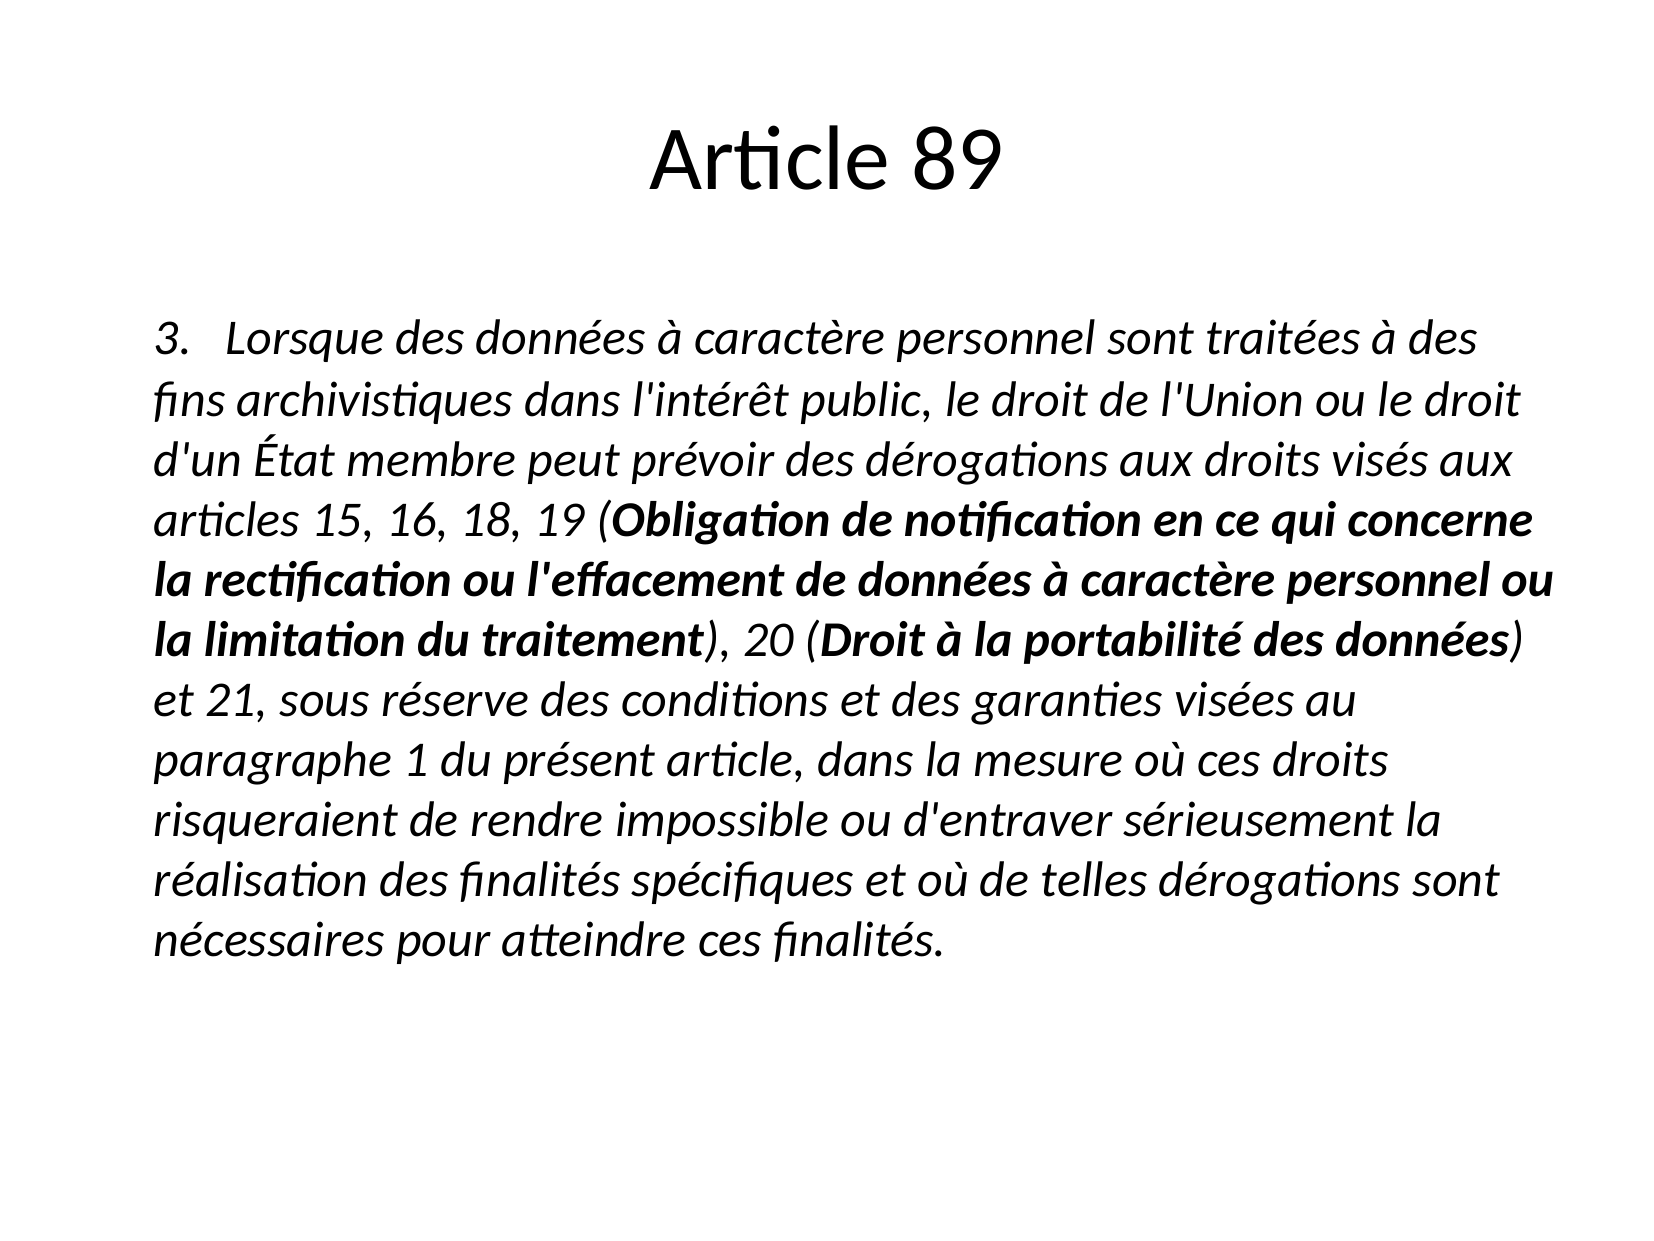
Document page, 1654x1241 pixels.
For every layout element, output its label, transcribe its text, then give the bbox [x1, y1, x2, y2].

text_box 3. Lorsque des données à caractère personnel sont traitées à des fins archivistiques dans l'intérêt public, le droit de l'Union ou le droit d'un État membre peut prévoir des dérogations aux droits visés aux articles 15, 16, 18, 19 (Obligation de notification en ce qui concerne la rectification ou l'effacement de données à caractère personnel ou la limitation du traitement), 20 (Droit à la portabilité des données) et 21, sous réserve des conditions et des garanties visées au paragraphe 1 du présent article, dans la mesure où ces droits risqueraient de rendre impossible ou d'entraver sérieusement la réalisation des finalités spécifiques et où de telles dérogations sont nécessaires pour atteindre ces finalités. [82, 289, 1571, 1108]
text_box Article 89 [82, 49, 1571, 257]
